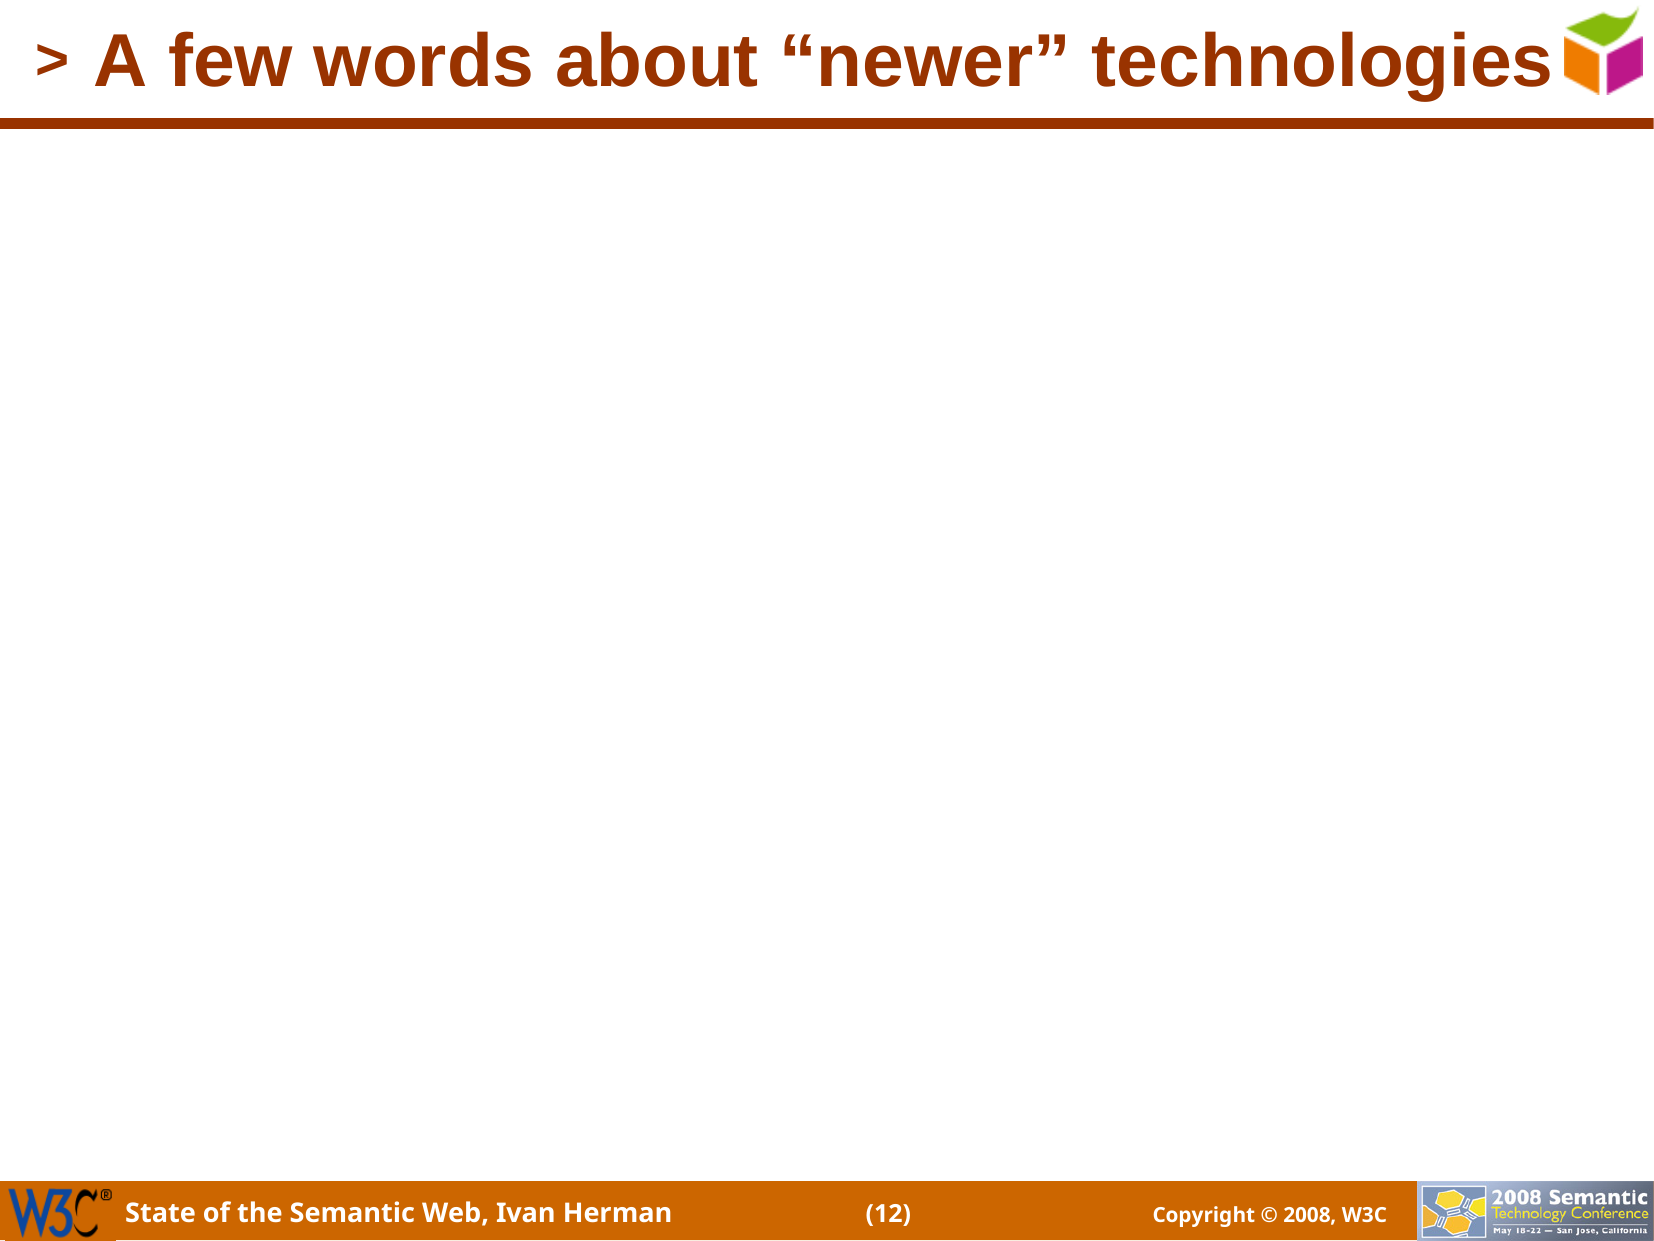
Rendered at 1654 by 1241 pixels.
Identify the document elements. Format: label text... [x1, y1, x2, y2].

picture [1417, 1181, 1654, 1241]
picture [5, 1186, 116, 1241]
picture [1595, 5, 1643, 95]
title A few words about “newer” technologies [93, 0, 1595, 119]
